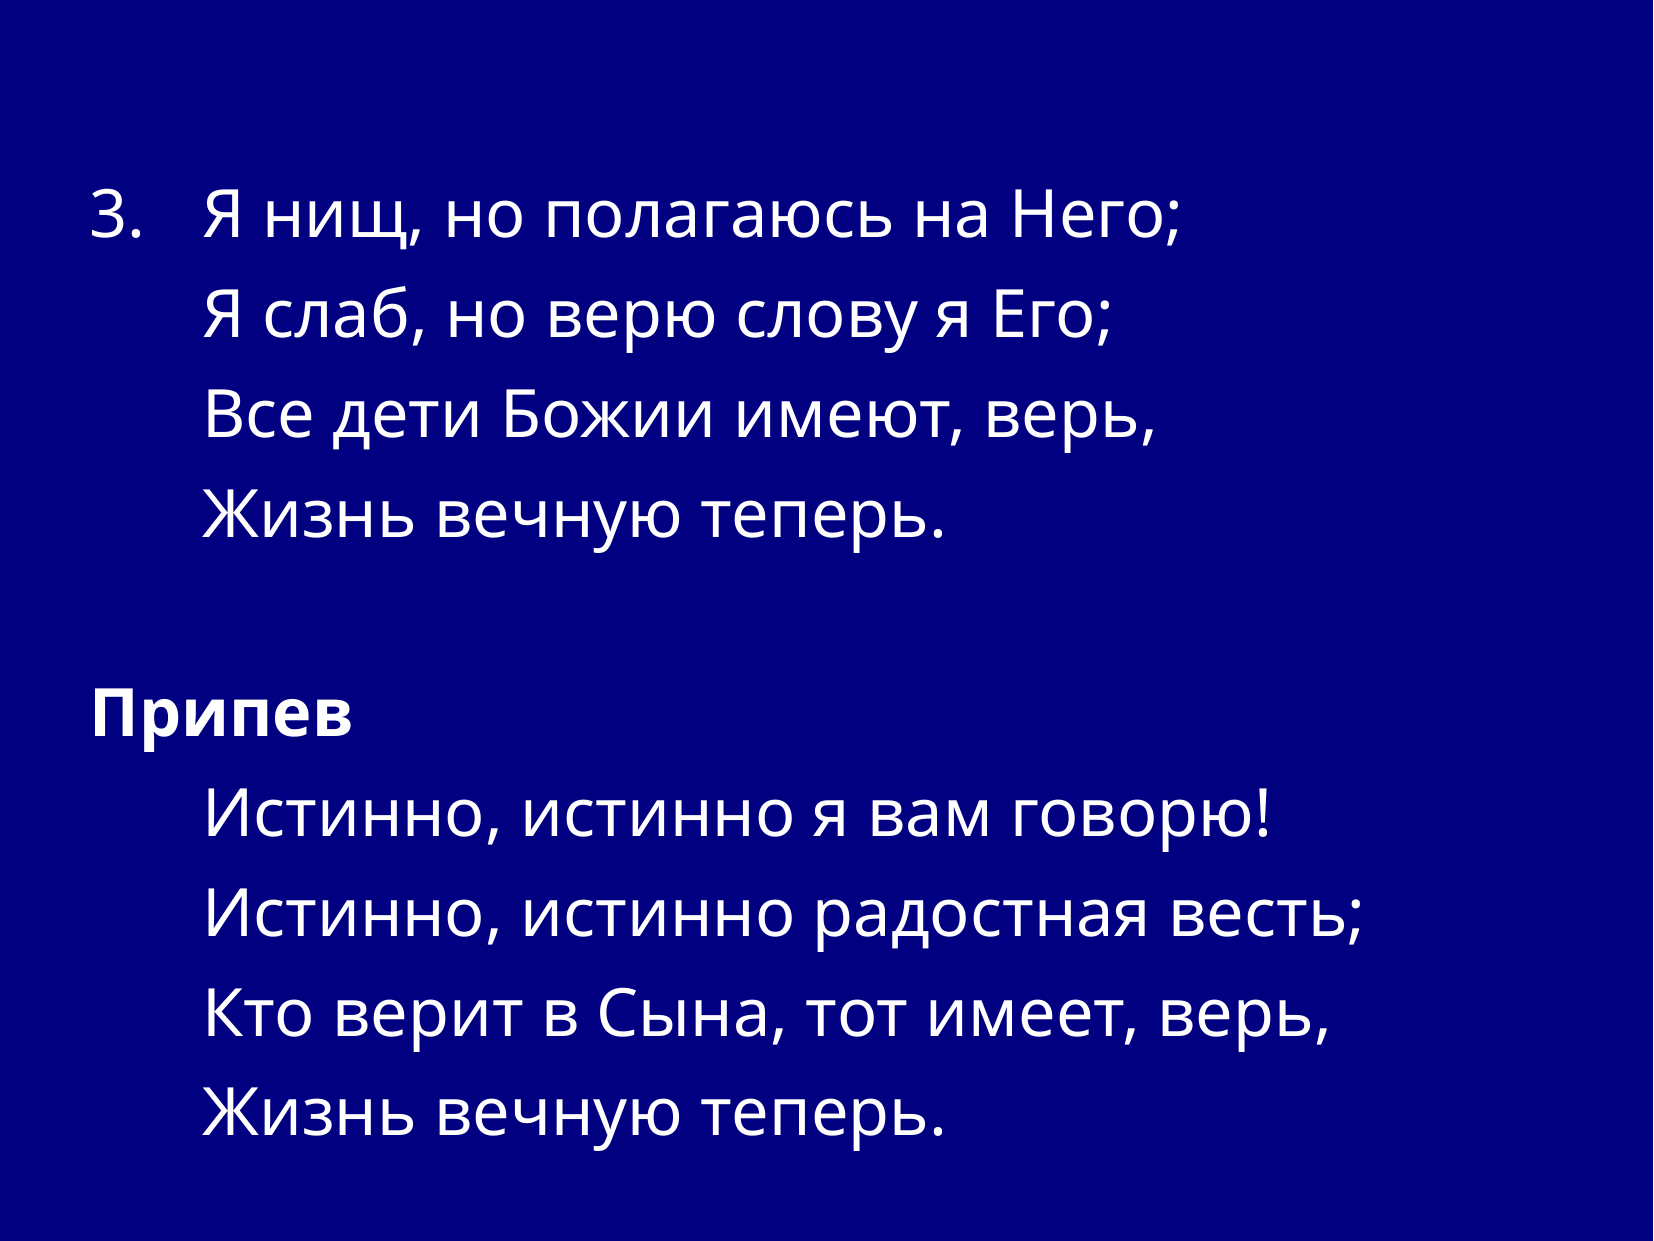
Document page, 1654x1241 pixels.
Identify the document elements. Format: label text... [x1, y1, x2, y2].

text_box 3. Я нищ, но полагаюсь на Него; Я слаб, но верю слову я Его; Все дети Божии имеют, верь, Жизнь вечную теперь. Припев Истинно, истинно я вам говорю! Истинно, истинно радостная весть; Кто верит в Сына, тот имеет, верь, Жизнь вечную теперь. [75, 150, 1576, 1163]
